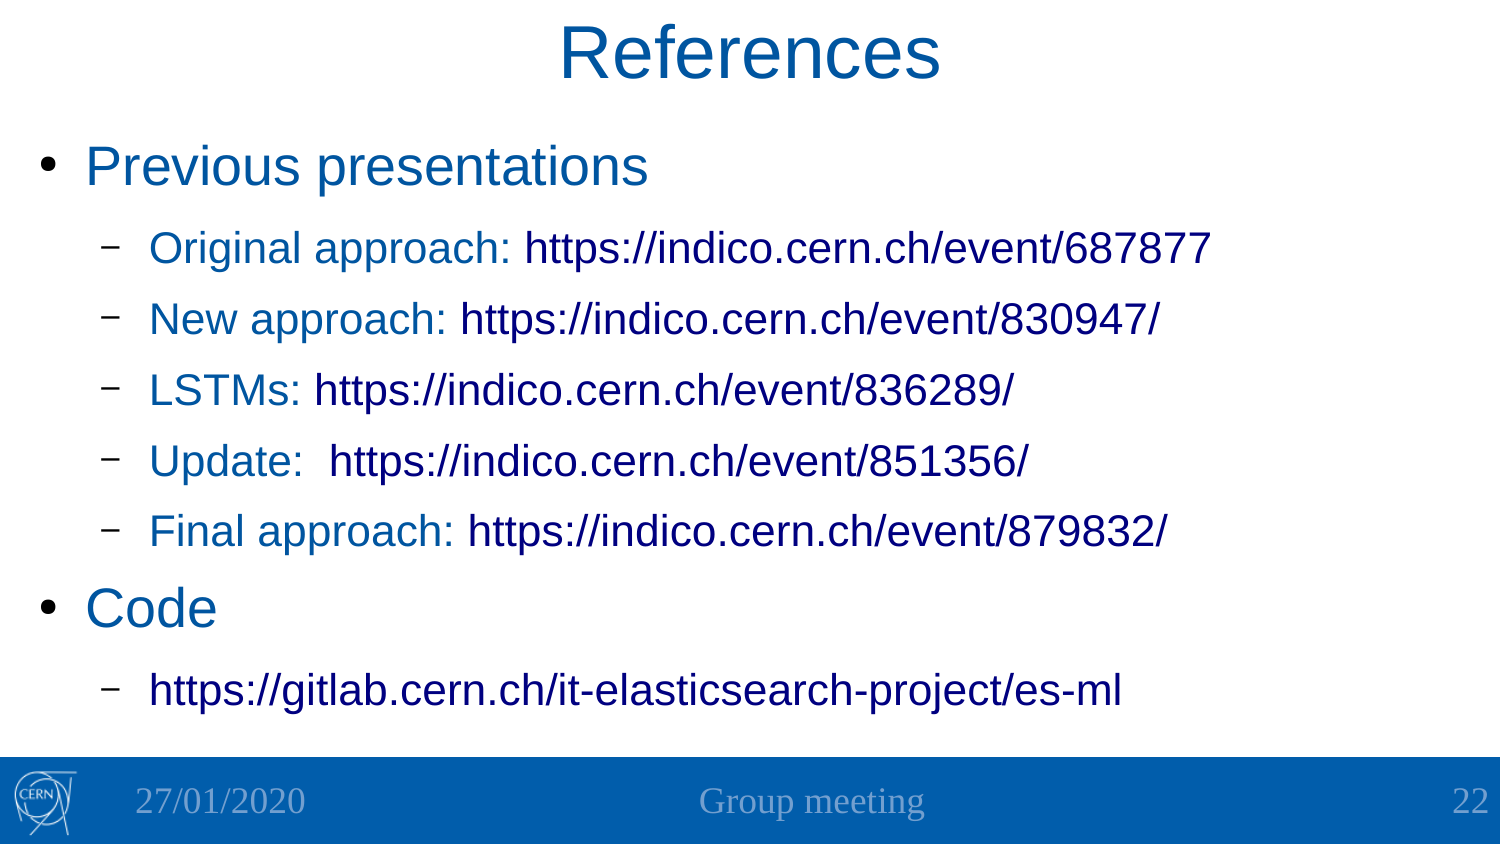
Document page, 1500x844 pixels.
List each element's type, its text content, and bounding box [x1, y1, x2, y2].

list Previous presentations Original approach: https://indico.cern.ch/event/687877 New approach: https://indico.cern.ch/event/830947/ LSTMs: https://indico.cern.ch/event/836289/ Update: https://indico.cern.ch/event/851356/ Final approach: https://indico.cern.ch/event/879832/ Code https://gitlab.cern.ch/it-elasticsearch-project/es-ml [22, 135, 1486, 721]
title References [0, 0, 1500, 106]
